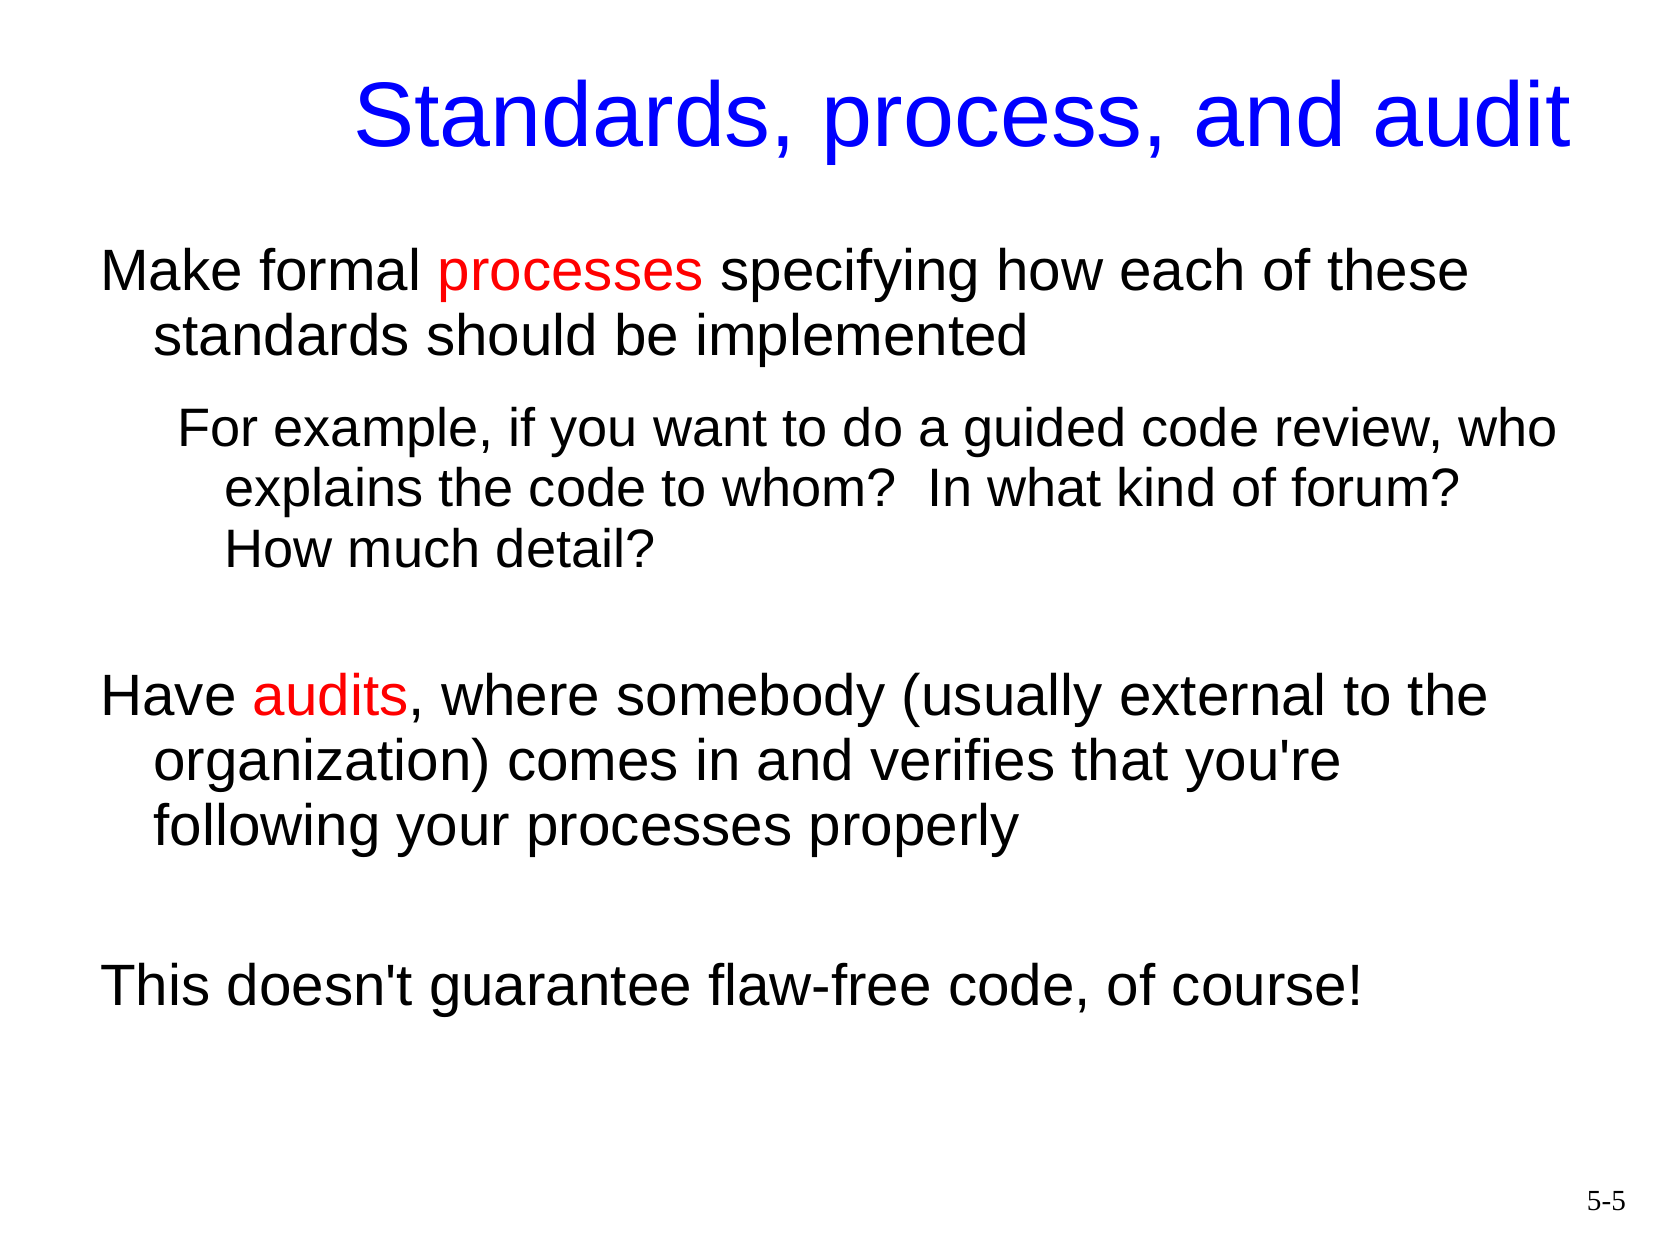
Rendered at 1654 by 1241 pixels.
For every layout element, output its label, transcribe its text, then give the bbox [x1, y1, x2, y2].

list Make formal processes specifying how each of these standards should be implemented For example, if you want to do a guided code review, who explains the code to whom? In what kind of forum? How much detail? Have audits, where somebody (usually external to the organization) comes in and verifies that you're following your processes properly This doesn't guarantee flaw-free code, of course! [82, 237, 1571, 1156]
title Standards, process, and audit [84, 18, 1573, 211]
